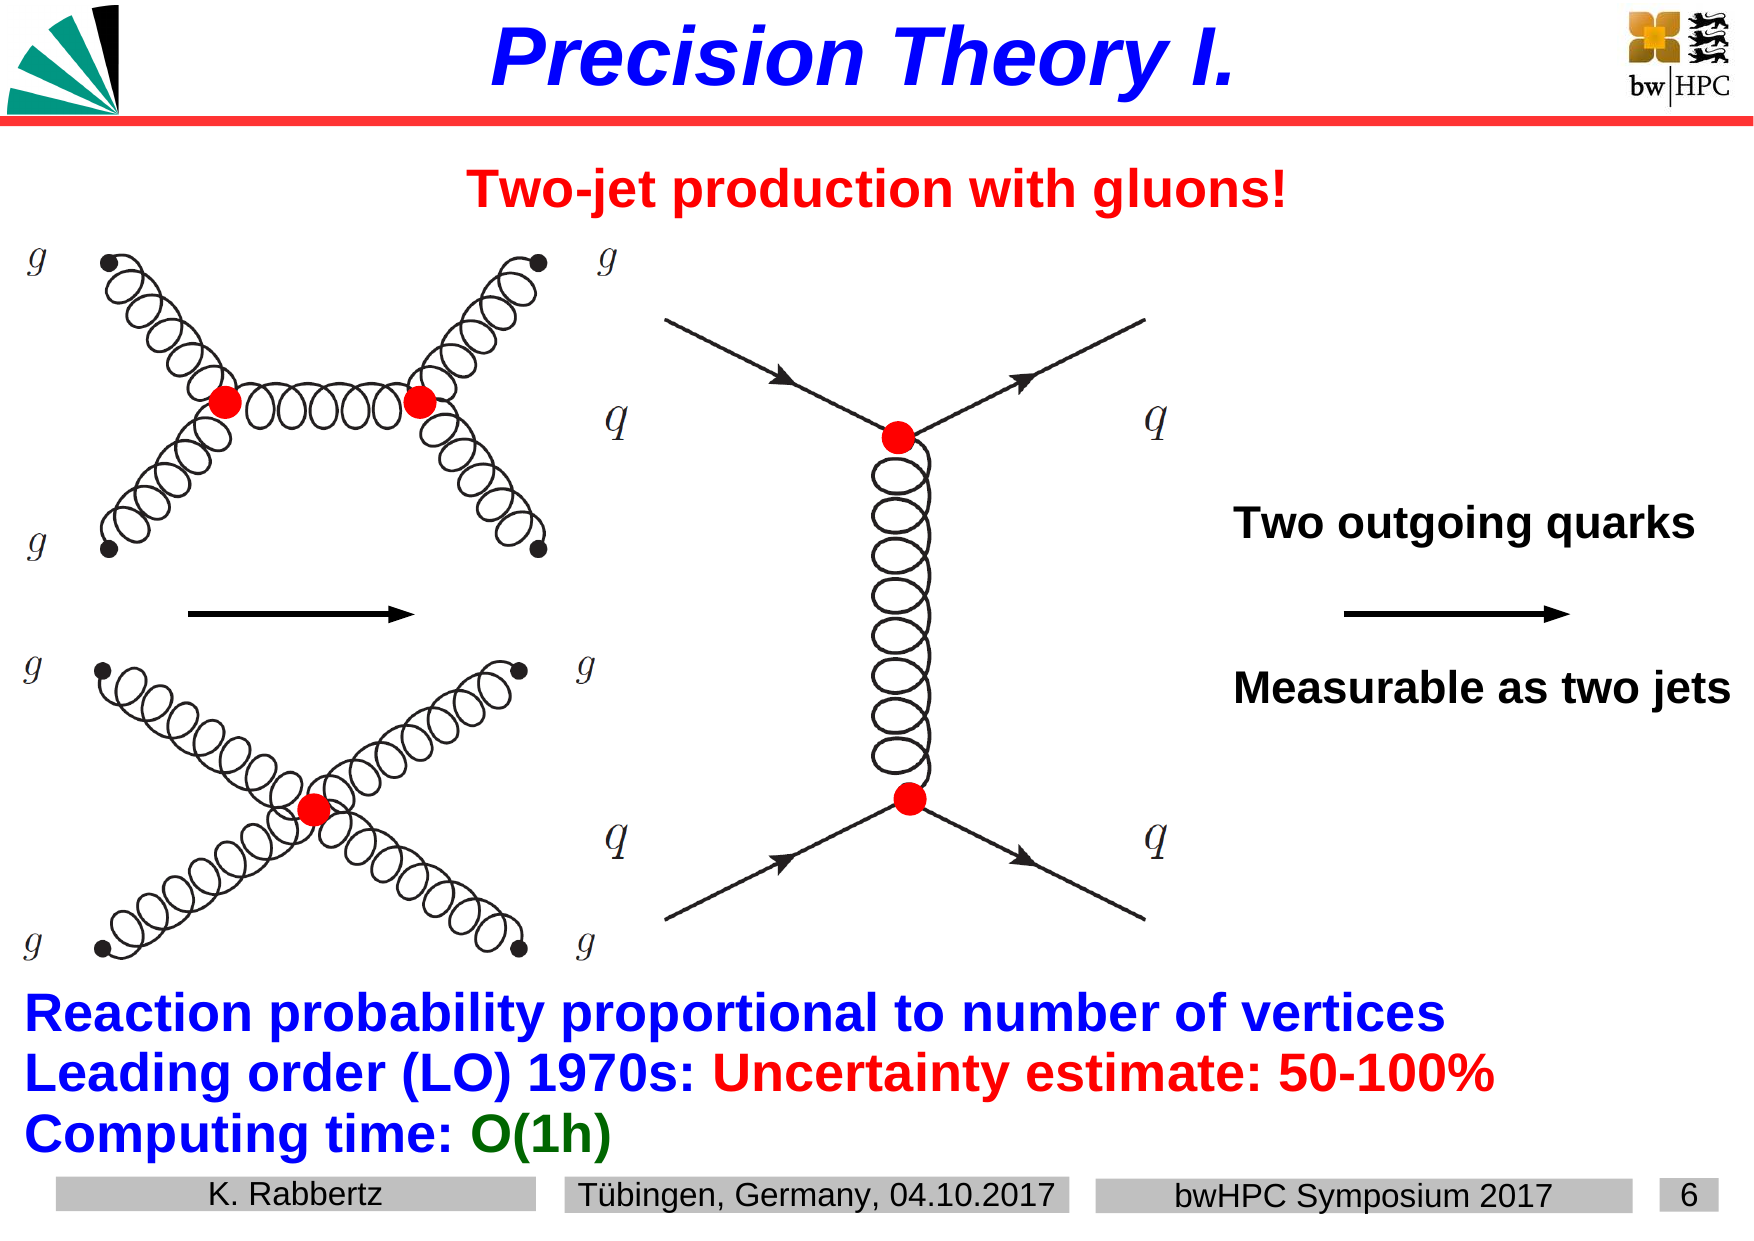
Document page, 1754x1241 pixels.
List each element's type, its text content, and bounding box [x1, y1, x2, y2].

picture [12, 234, 1184, 967]
text_box [884, 424, 912, 452]
picture [7, 5, 119, 116]
text_box [406, 388, 434, 416]
text_box Measurable as two jets [1221, 656, 1745, 720]
text_box [211, 388, 239, 416]
text_box Two outgoing quarks [1221, 490, 1706, 554]
text_box [300, 796, 328, 824]
title Precision Theory I. [123, 0, 1606, 114]
text_box Reaction probability proportional to number of vertices Leading order (LO) 1970s: Uncertainty estimate: 50-100% Computing time: O(1h) [12, 976, 1507, 1232]
picture [1617, 3, 1740, 115]
text_box Two-jet production with gluons! [454, 152, 1299, 226]
text_box [896, 785, 924, 813]
